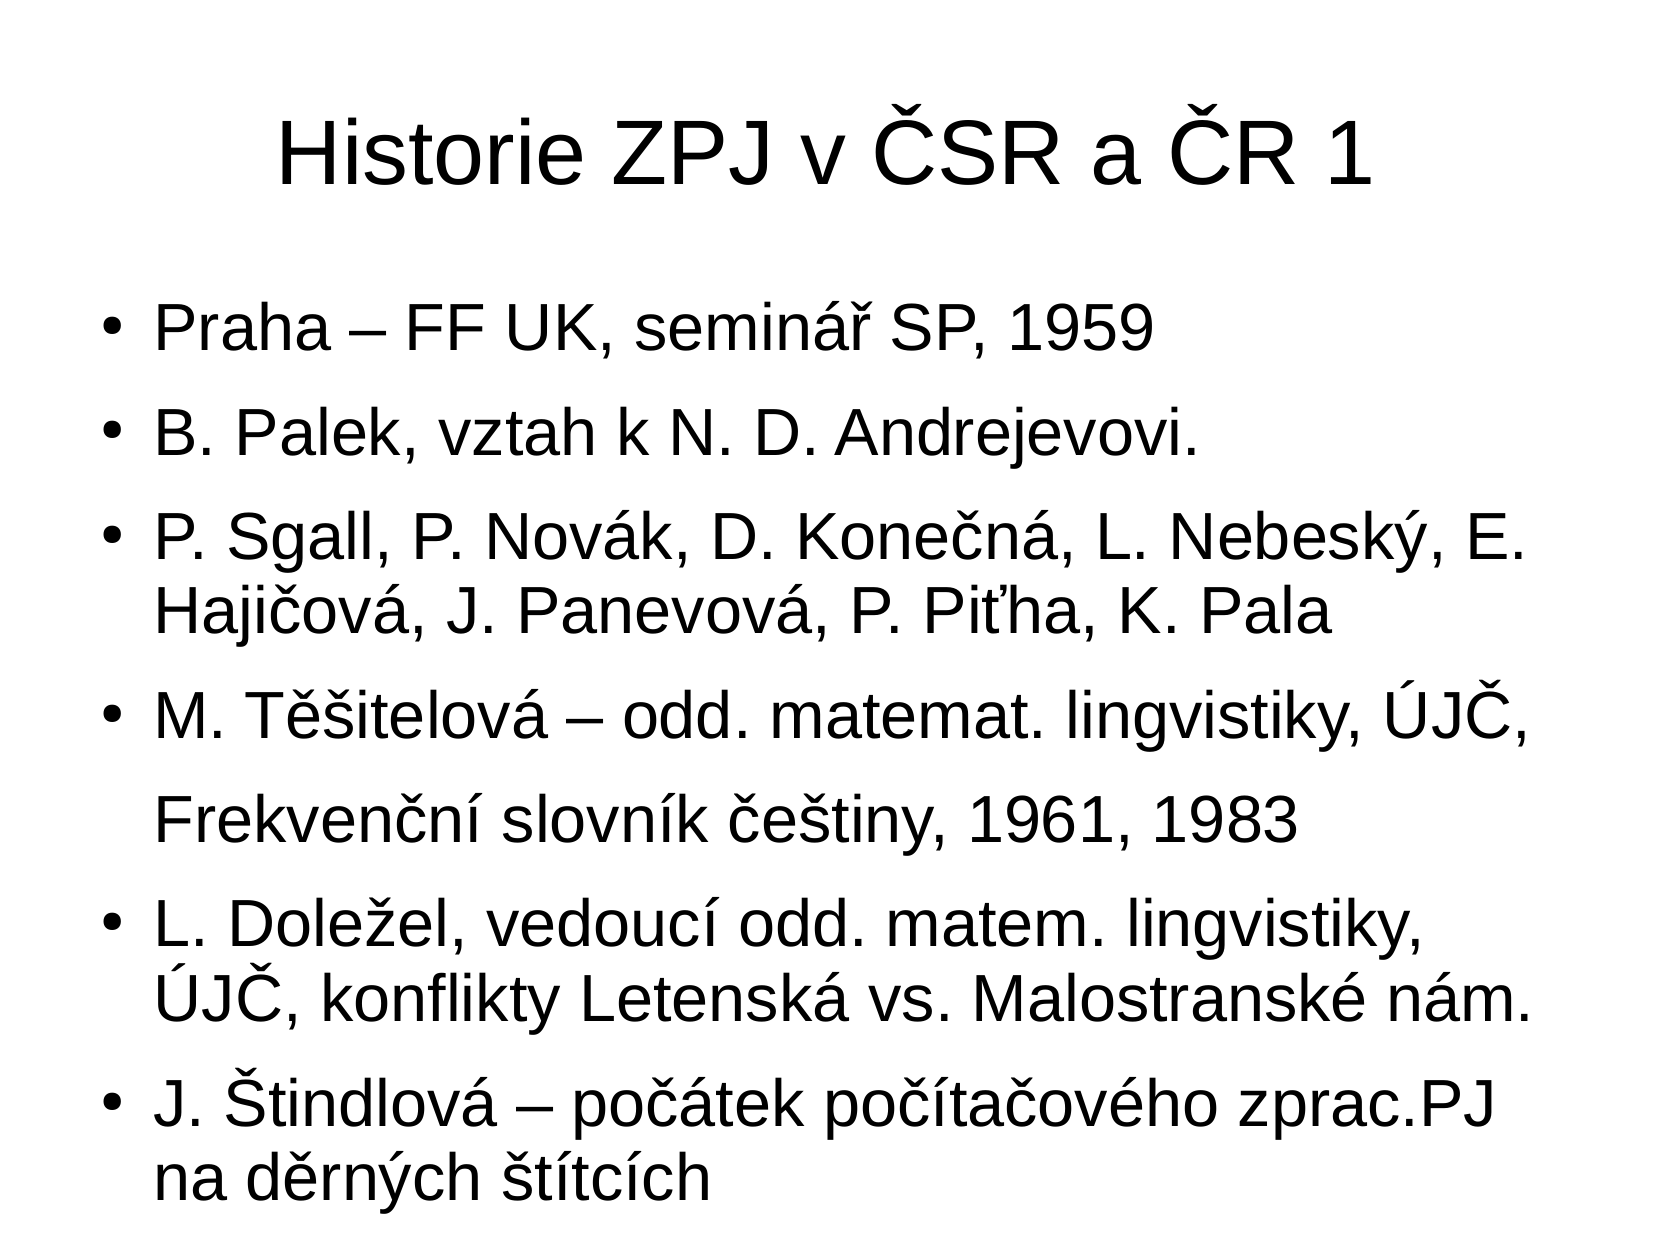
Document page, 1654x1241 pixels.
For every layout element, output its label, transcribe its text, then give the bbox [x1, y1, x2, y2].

list Praha – FF UK, seminář SP, 1959 B. Palek, vztah k N. D. Andrejevovi. P. Sgall, P. Novák, D. Konečná, L. Nebeský, E. Hajičová, J. Panevová, P. Piťha, K. Pala M. Těšitelová – odd. matemat. lingvistiky, ÚJČ, Frekvenční slovník češtiny, 1961, 1983 L. Doležel, vedoucí odd. matem. lingvistiky, ÚJČ, konflikty Letenská vs. Malostranské nám. J. Štindlová – počátek počítačového zprac.PJ na děrných štítcích [82, 290, 1571, 1216]
title Historie ZPJ v ČSR a ČR 1 [82, 56, 1571, 250]
